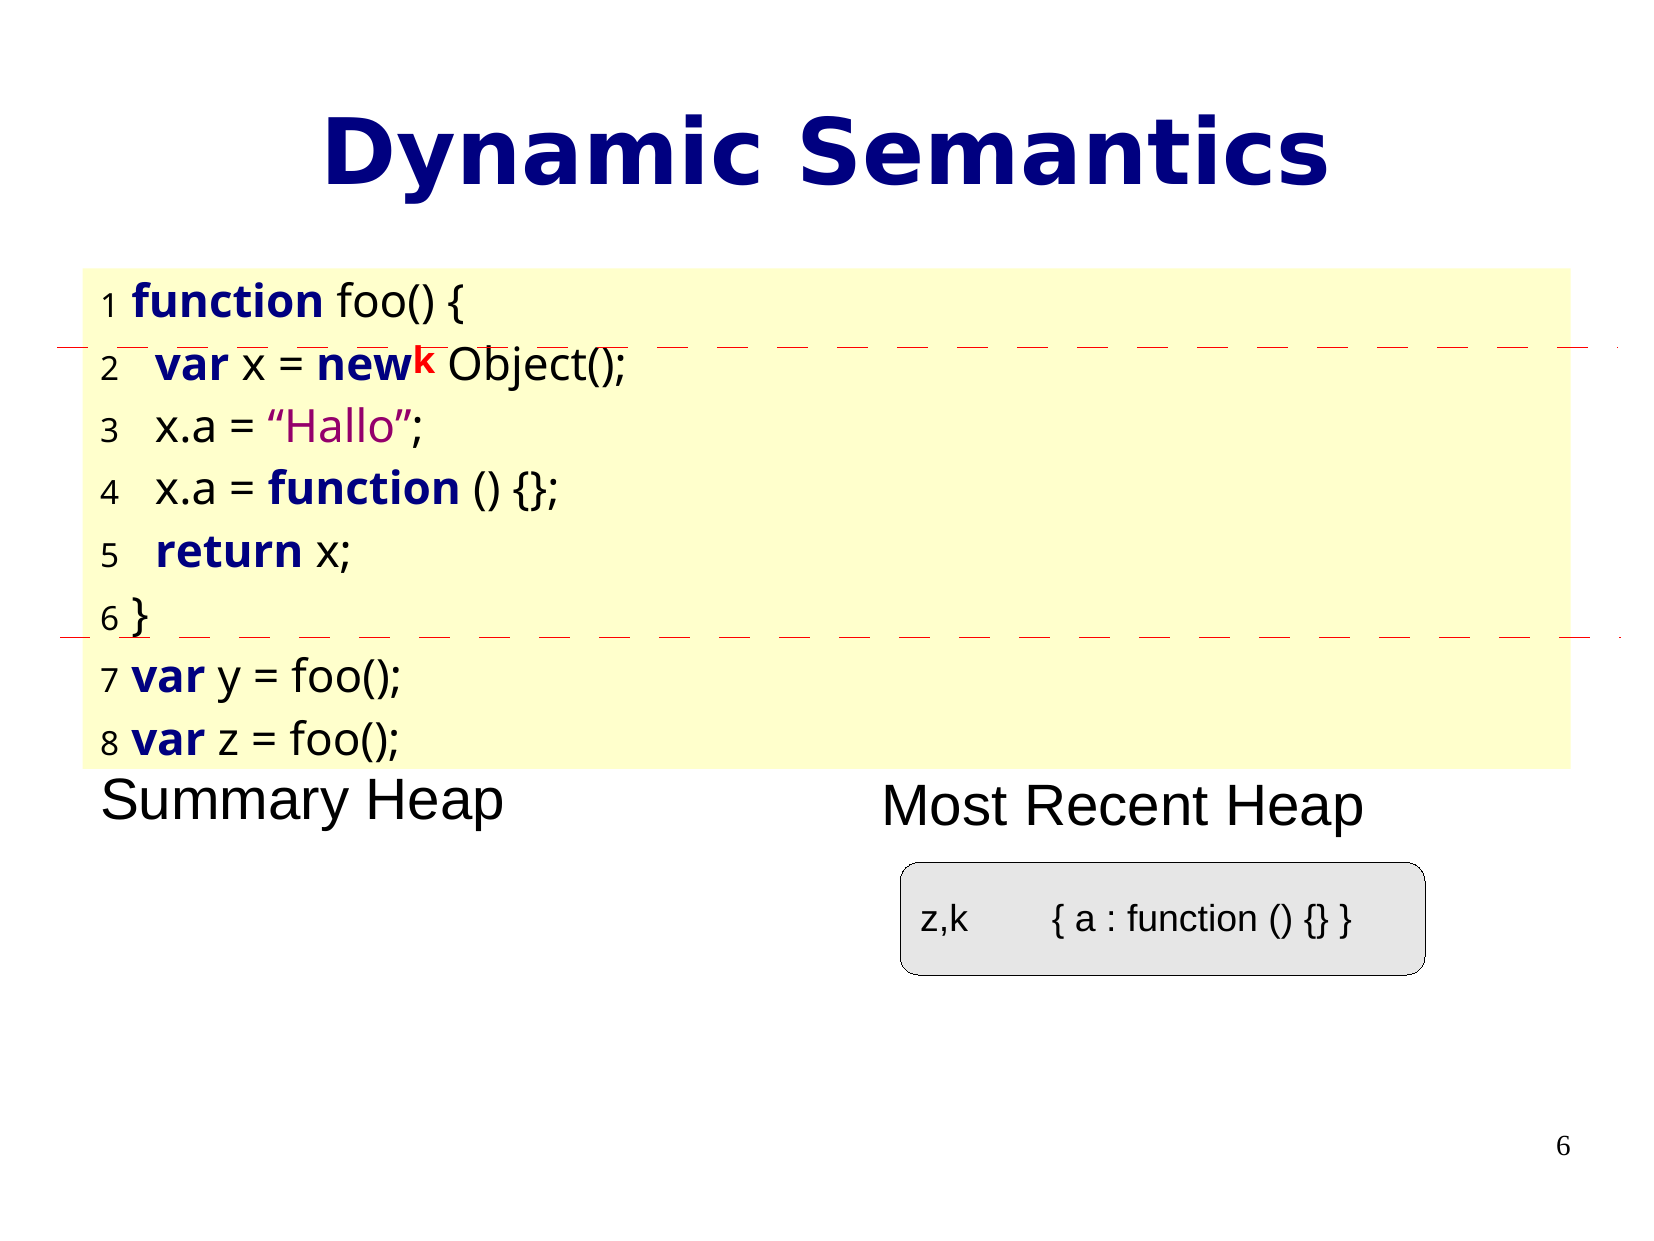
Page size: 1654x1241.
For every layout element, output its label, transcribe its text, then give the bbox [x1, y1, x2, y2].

list Summary Heap [82, 753, 523, 847]
title Dynamic Semantics [82, 49, 1571, 257]
list 1 function foo() { 2 var x = newk Object(); 3 x.a = “Hallo”; 4 x.a = function () {}; 5 return x; 6 } 7 var y = foo(); 8 var z = foo(); [82, 288, 1571, 749]
list Most Recent Heap [863, 758, 1444, 853]
text_box z,k { a : function () {} } [900, 862, 1426, 976]
